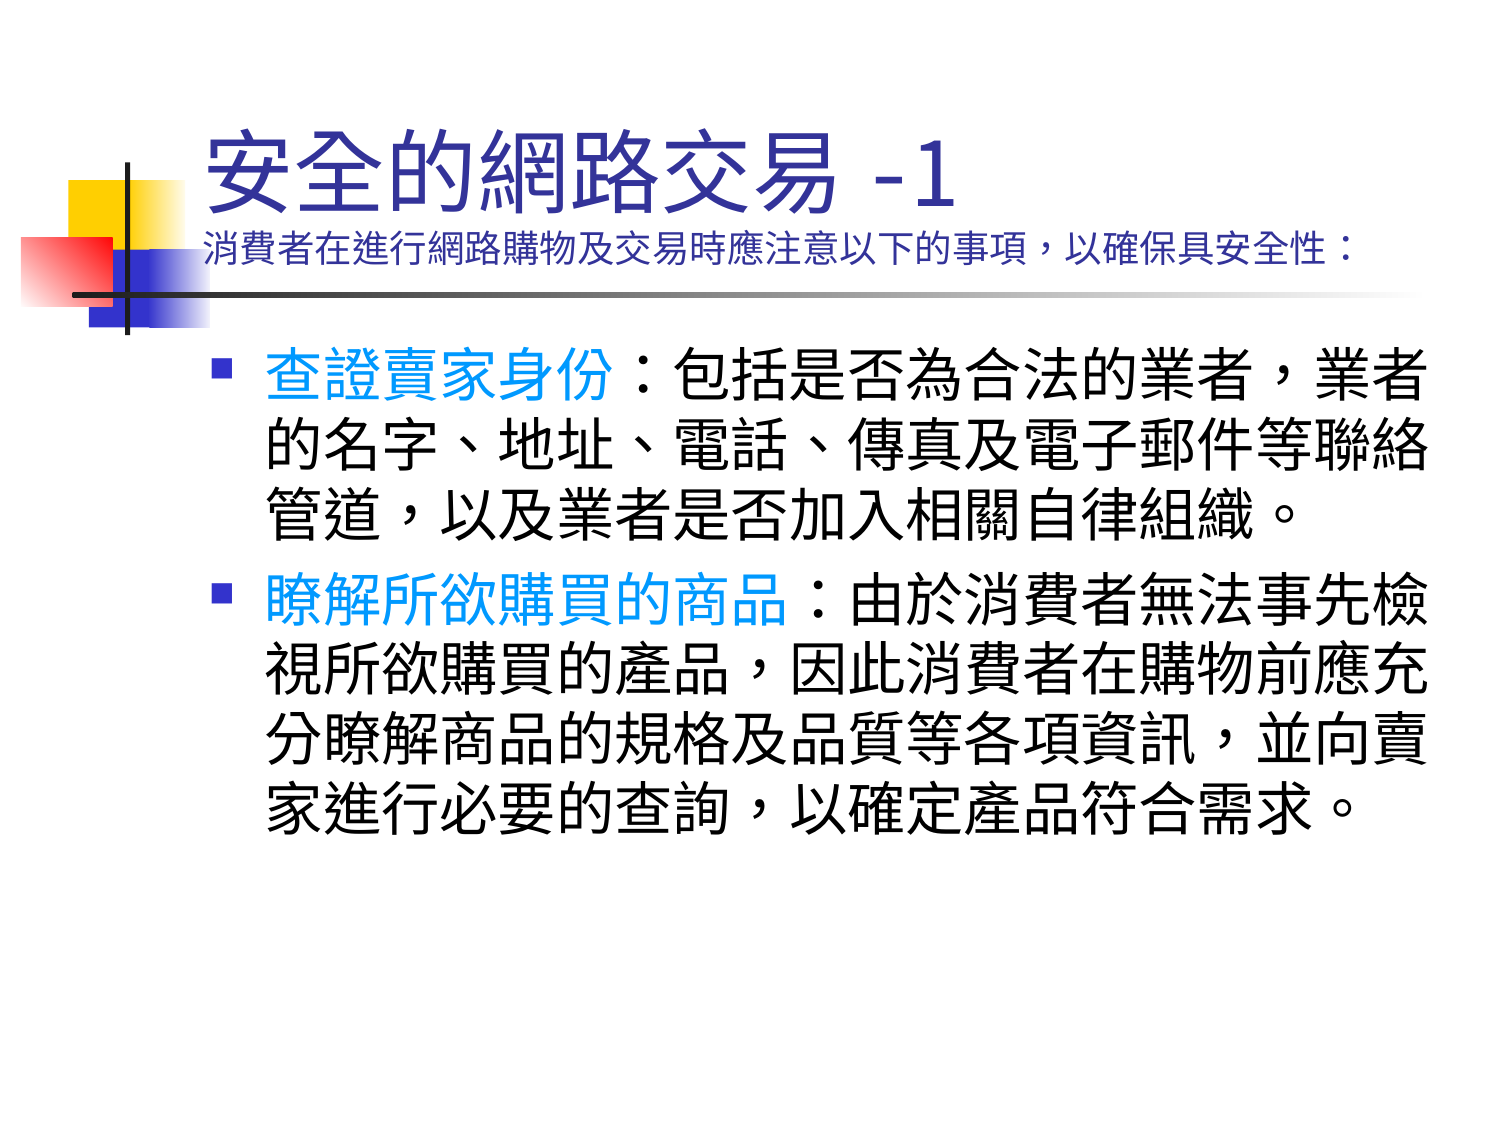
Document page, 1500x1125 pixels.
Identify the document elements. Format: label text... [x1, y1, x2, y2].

list 查證賣家身份：包括是否為合法的業者，業者的名字、地址、電話、傳真及電子郵件等聯絡管道，以及業者是否加入相關自律組織。 瞭解所欲購買的商品：由於消費者無法事先檢視所欲購買的產品，因此消費者在購物前應充分瞭解商品的規格及品質等各項資訊，並向賣家進行必要的查詢，以確定產品符合需求。 [193, 331, 1469, 1007]
title 安全的網路交易-1 消費者在進行網路購物及交易時應注意以下的事項，以確保具安全性： [187, 37, 1466, 278]
